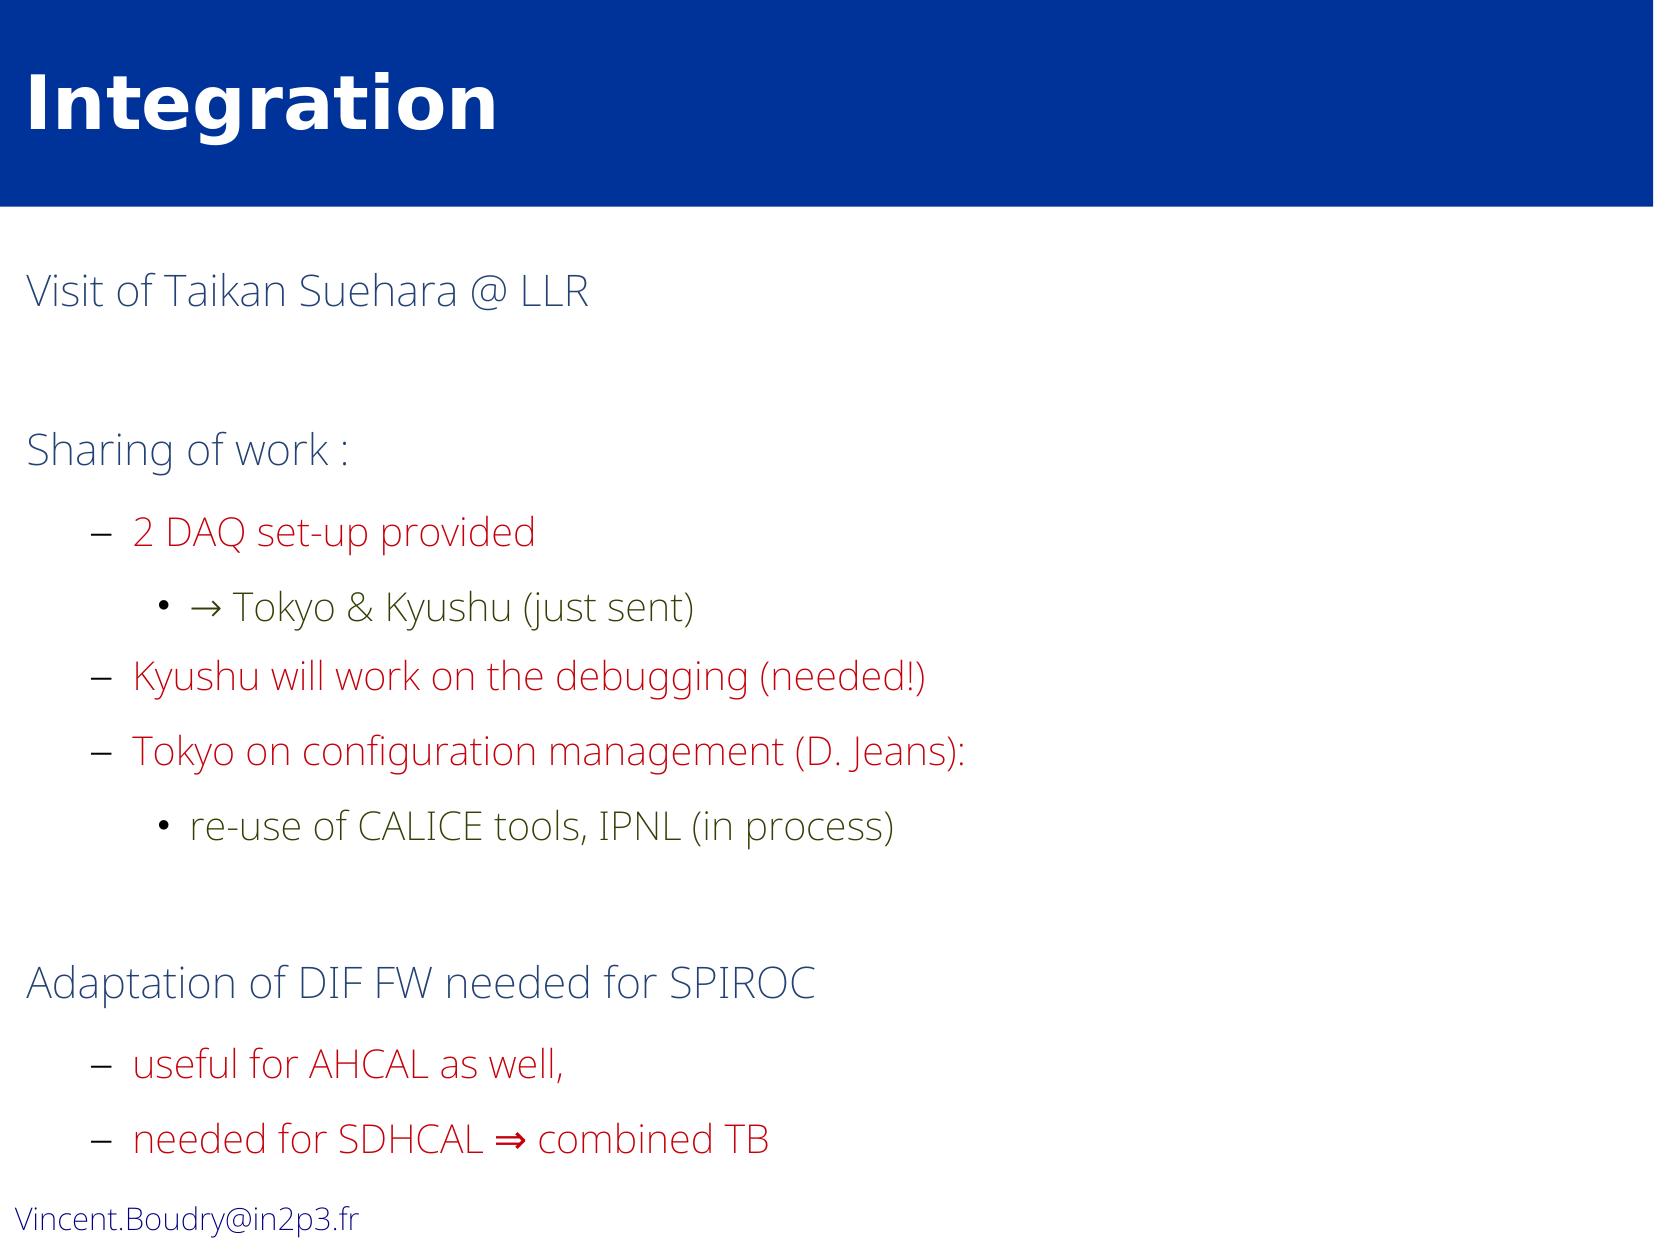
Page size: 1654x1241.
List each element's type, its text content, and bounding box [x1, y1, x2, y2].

title Integration [24, 17, 1635, 191]
list Visit of Taikan Suehara @ LLR Sharing of work : 2 DAQ set-up provided → Tokyo & Kyushu (just sent) Kyushu will work on the debugging (needed!) Tokyo on configuration management (D. Jeans): re-use of CALICE tools, IPNL (in process) Adaptation of DIF FW needed for SPIROC useful for AHCAL as well, needed for SDHCAL ⇒ combined TB [26, 260, 1631, 1172]
